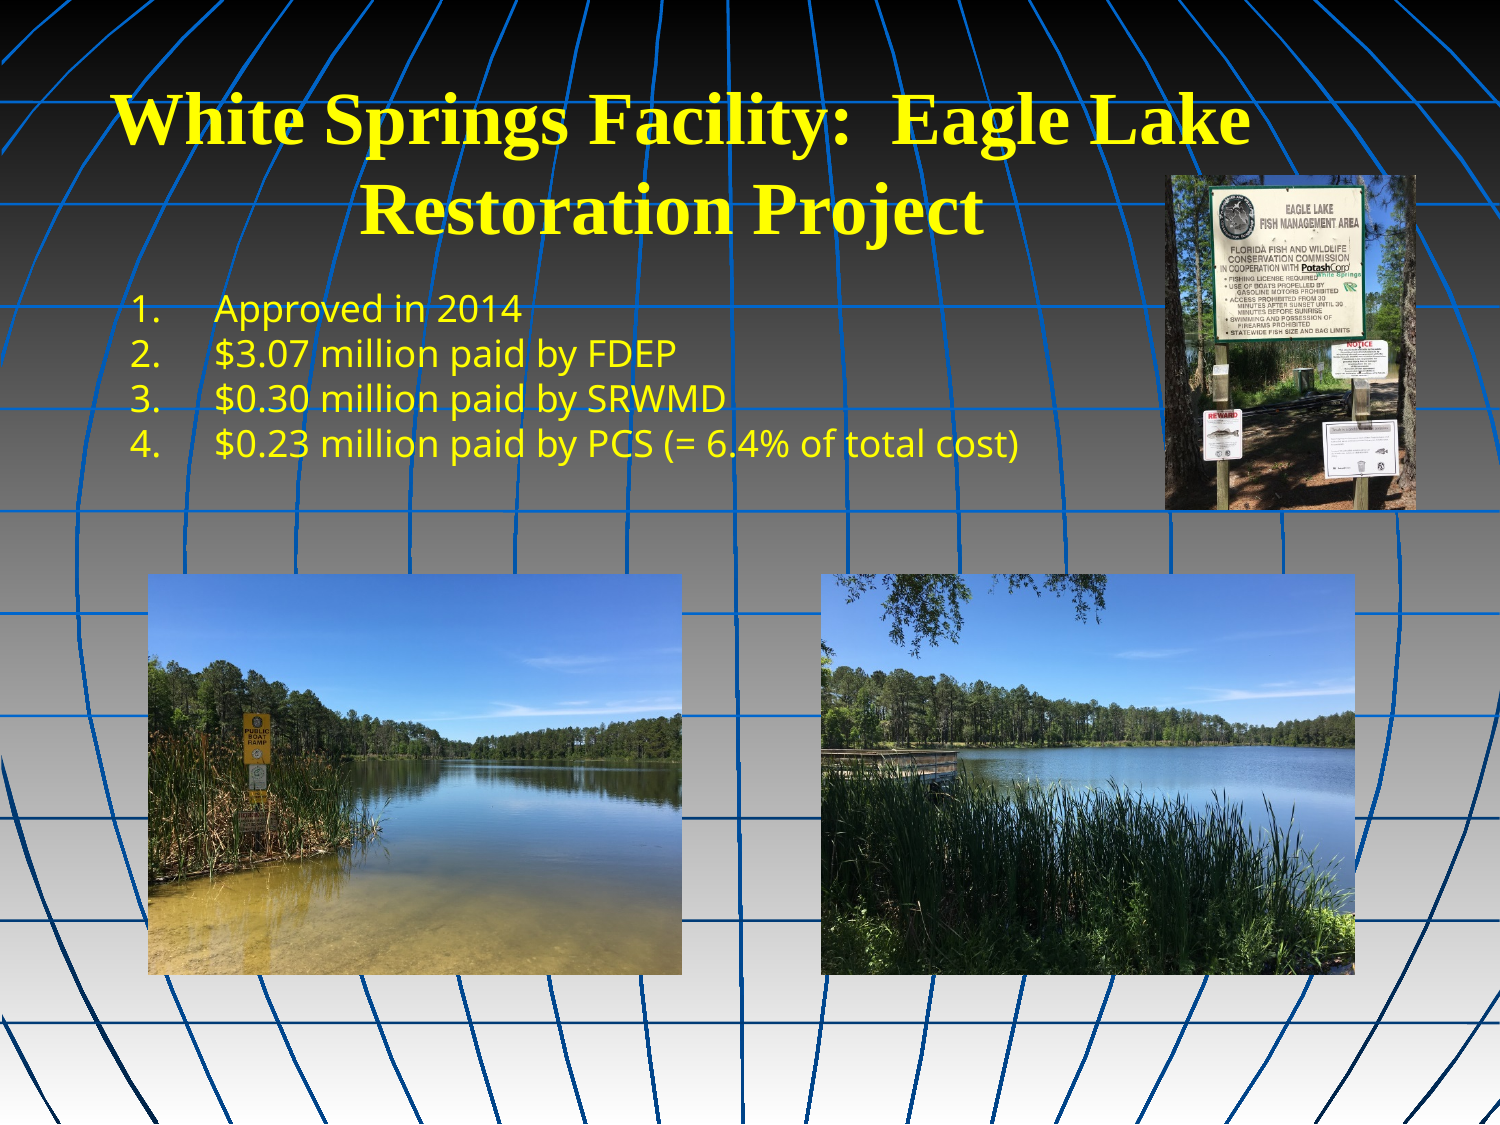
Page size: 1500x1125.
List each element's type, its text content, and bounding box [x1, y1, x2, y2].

picture [148, 574, 682, 975]
text_box Approved in 2014 $3.07 million paid by FDEP $0.30 million paid by SRWMD $0.23 million paid by PCS (= 6.4% of total cost) [114, 277, 1035, 473]
picture [821, 574, 1355, 975]
picture [1165, 175, 1416, 510]
title White Springs Facility: Eagle Lake Restoration Project [75, 62, 1288, 225]
